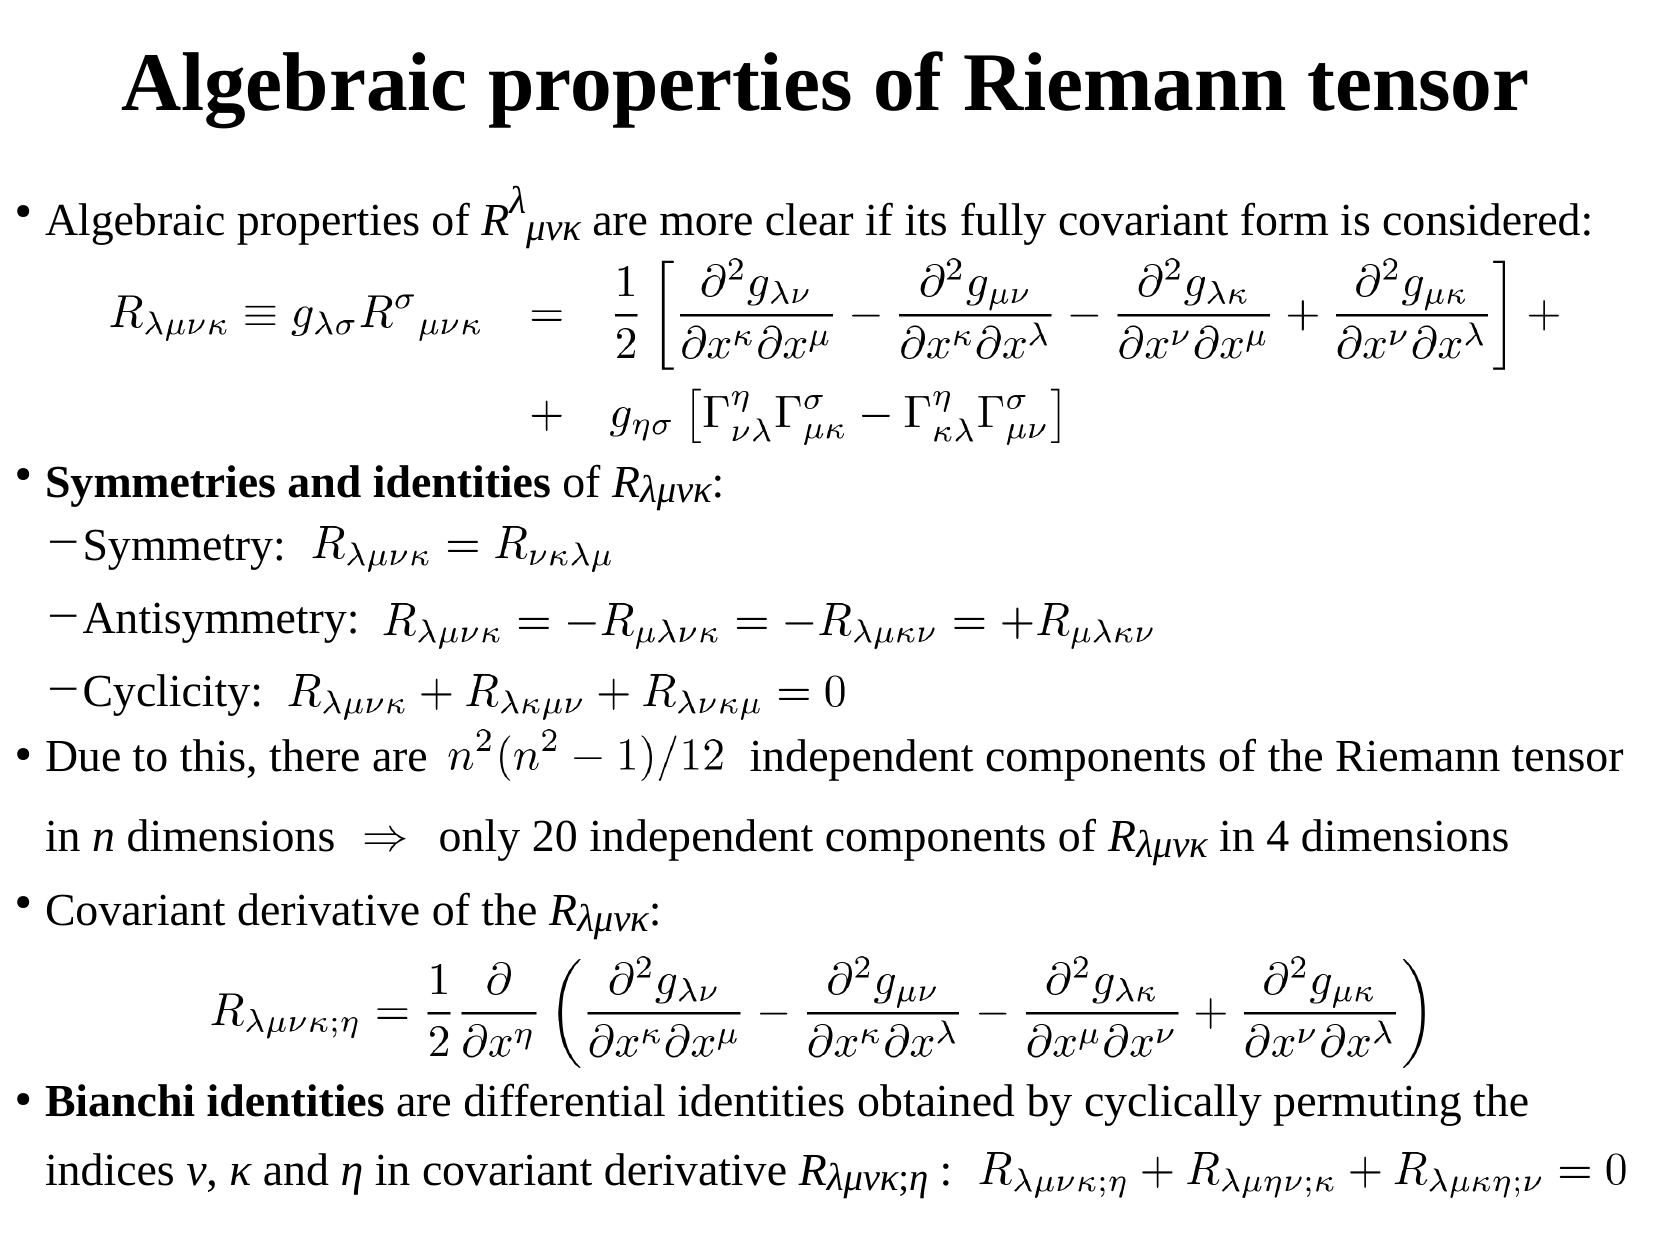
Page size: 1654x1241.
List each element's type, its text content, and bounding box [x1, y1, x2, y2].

picture [383, 603, 1153, 649]
picture [288, 674, 845, 720]
picture [211, 956, 1425, 1068]
list Algebraic properties of Rλμνκ are more clear if its fully covariant form is considered: Symmetries and identities of Rλμνκ: Symmetry: Antisymmetry: Cyclicity: Due to this, there are independent components of the Riemann tensor in n dimensions only 20 independent components of Rλμνκ in 4 dimensions Covariant derivative of the Rλμνκ: Bianchi identities are differential identities obtained by cyclically permuting the indices ν, κ and η in covariant derivative Rλμνκ;η : [14, 175, 1639, 1201]
picture [364, 825, 406, 852]
picture [979, 1152, 1626, 1198]
picture [110, 258, 1559, 445]
picture [448, 729, 723, 781]
title Algebraic properties of Riemann tensor [19, 25, 1633, 139]
picture [312, 526, 611, 572]
